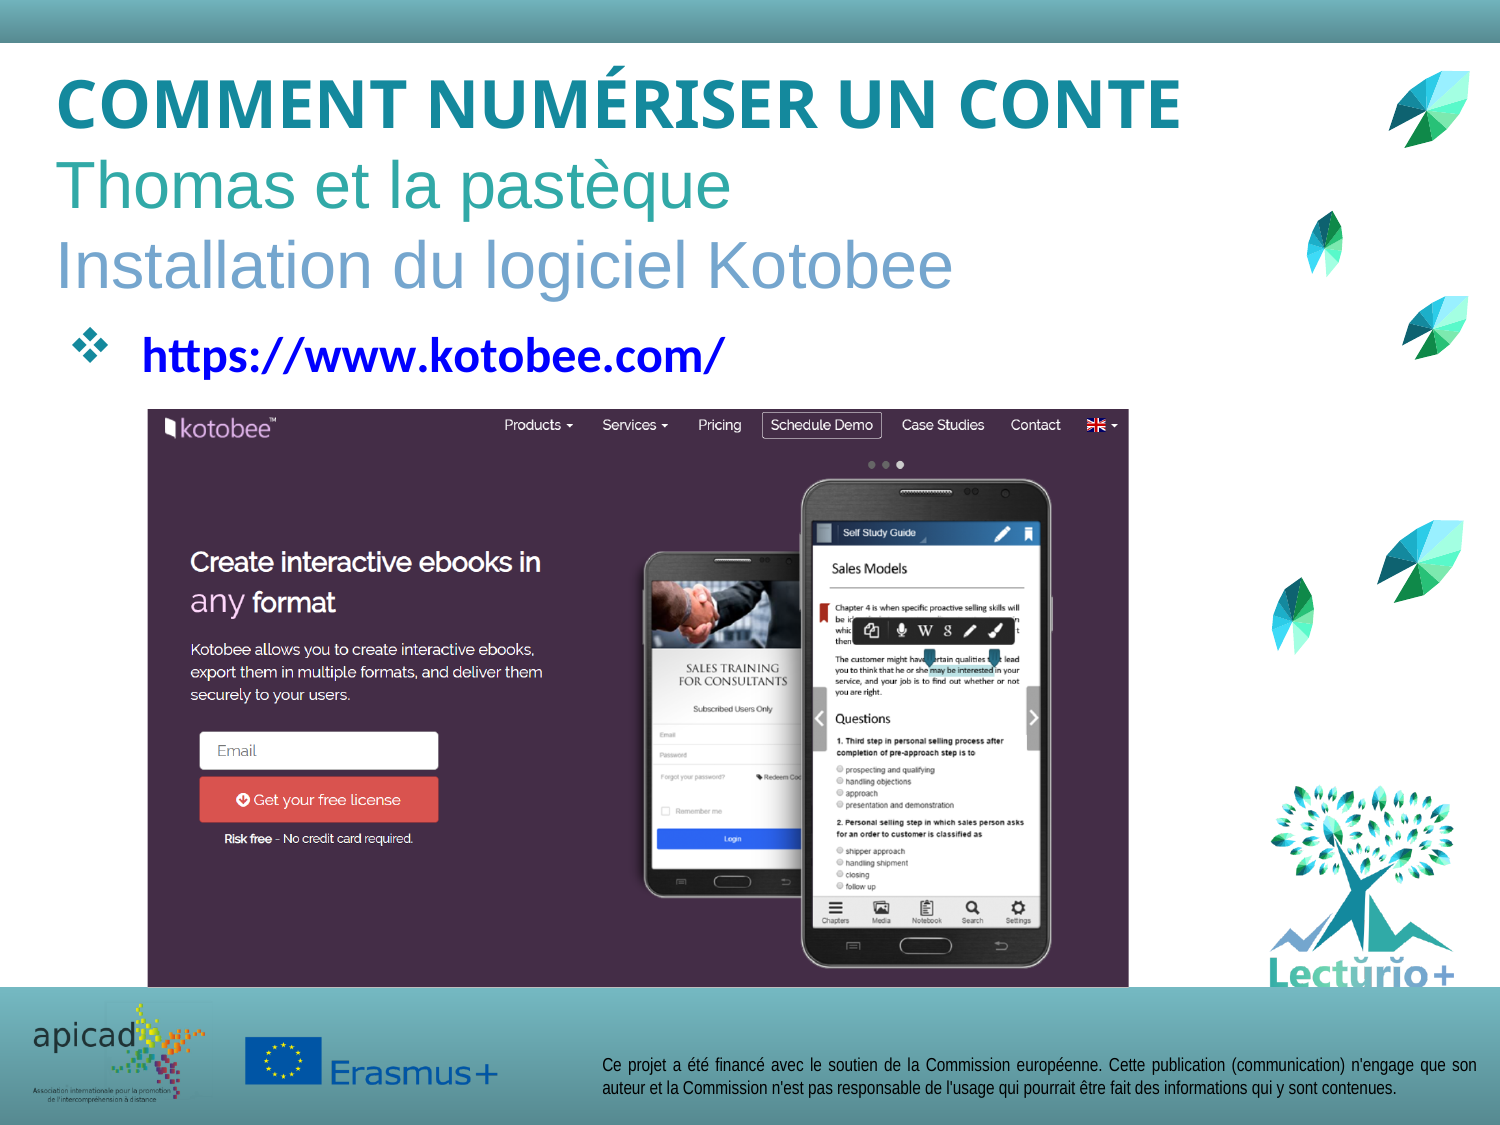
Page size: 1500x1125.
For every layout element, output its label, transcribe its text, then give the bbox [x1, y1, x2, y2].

picture [230, 1023, 512, 1098]
chart [1399, 290, 1471, 363]
chart [1387, 66, 1471, 149]
text_box https://www.kotobee.com/ [53, 314, 1400, 390]
text_box [0, 0, 1500, 43]
picture [29, 999, 213, 1108]
text_box Ce projet a été financé avec le soutien de la Commission européenne. Cette publication (communication) n'engage que son auteur et la Commission n'est pas responsable de l'usage qui pourrait être fait des informations qui y sont contenues. [596, 1046, 1483, 1105]
text_box COMMENT NUMÉRISER UN CONTE Thomas et la pastèque Installation du logiciel Kotobee [41, 54, 1353, 310]
picture [1269, 784, 1454, 987]
chart [1269, 574, 1316, 657]
text_box [0, 987, 1500, 1125]
picture [147, 409, 1129, 988]
chart [1376, 515, 1465, 604]
